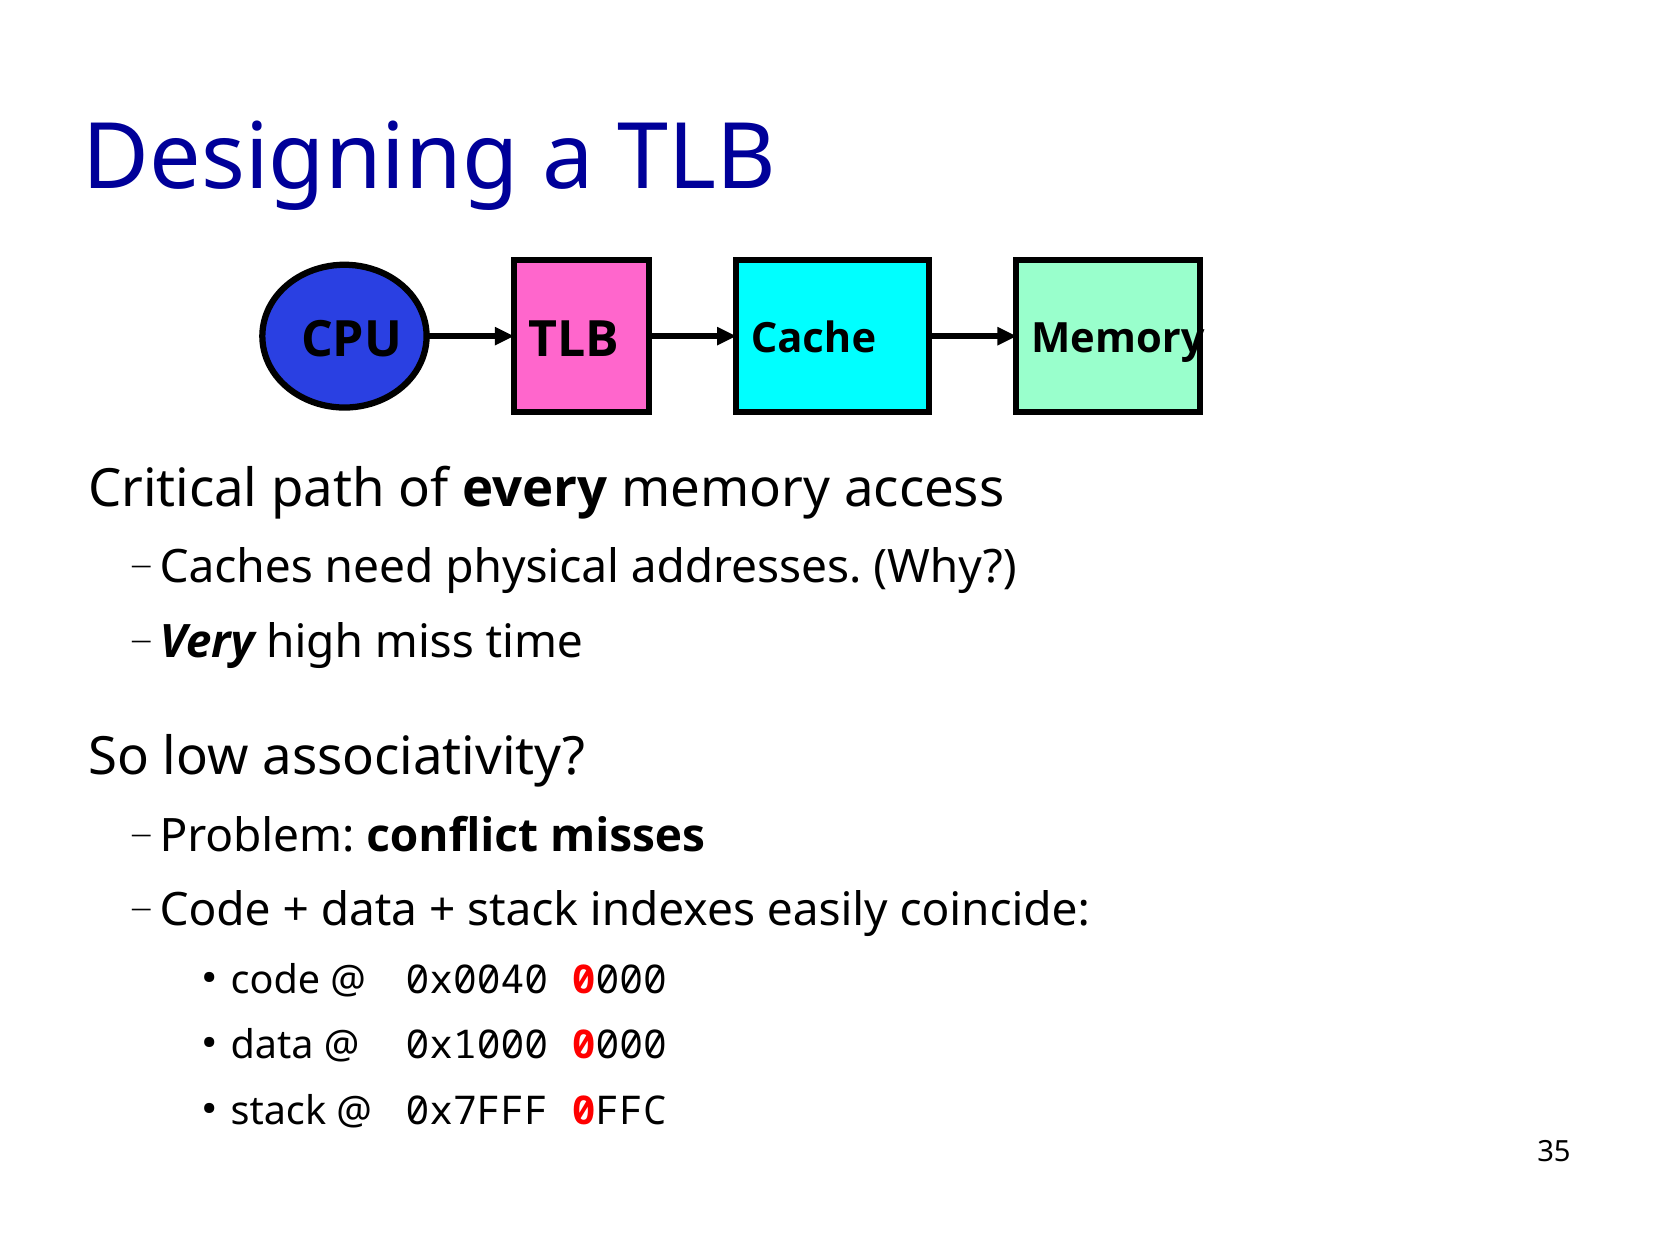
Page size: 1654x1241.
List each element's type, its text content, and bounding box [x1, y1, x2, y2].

list Critical path of every memory access Caches need physical addresses. (Why?) Very high miss time So low associativity? Problem: conflict misses Code + data + stack indexes easily coincide: code @ 0x0040 0000 data @ 0x1000 0000 stack @ 0x7FFF 0FFC [60, 450, 1571, 1141]
text_box Cache [735, 259, 930, 413]
text_box CPU [262, 264, 427, 408]
text_box TLB [513, 259, 649, 413]
text_box Memory [1016, 259, 1200, 413]
title Designing a TLB [82, 49, 1571, 257]
